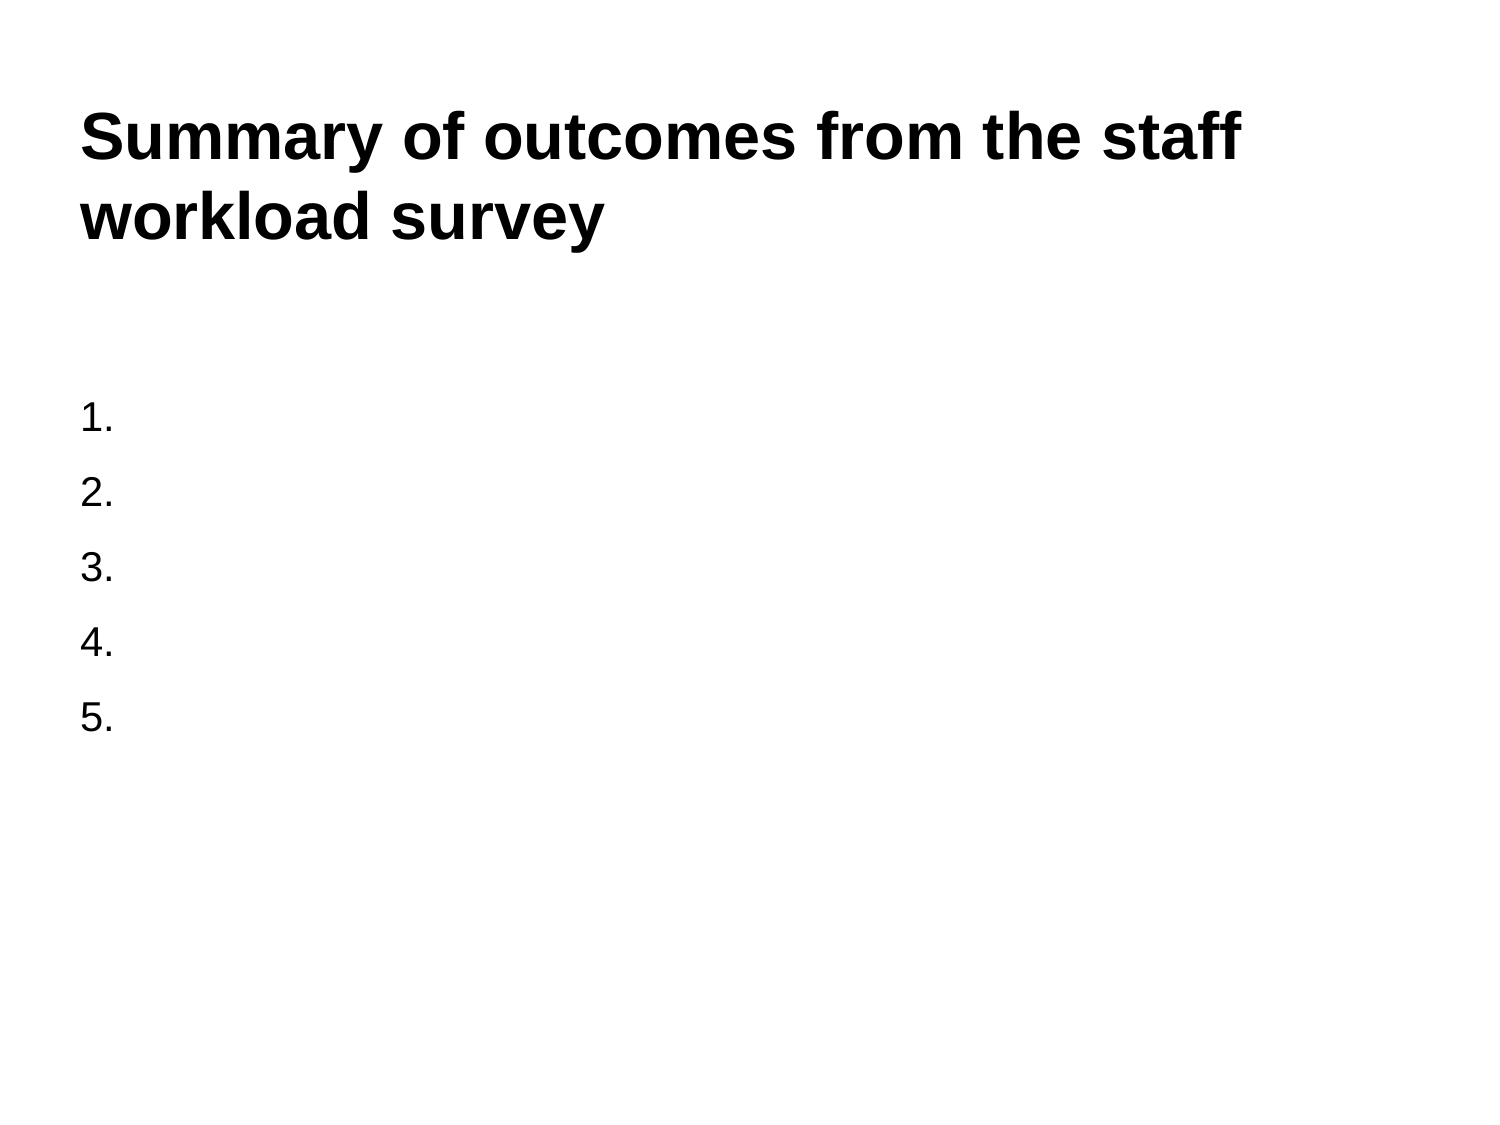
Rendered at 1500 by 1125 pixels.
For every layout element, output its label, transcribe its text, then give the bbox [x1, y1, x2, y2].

text_box 1. 2. 3. 4. 5. [64, 357, 1103, 743]
title Summary of outcomes from the staff workload survey [64, 78, 1400, 268]
